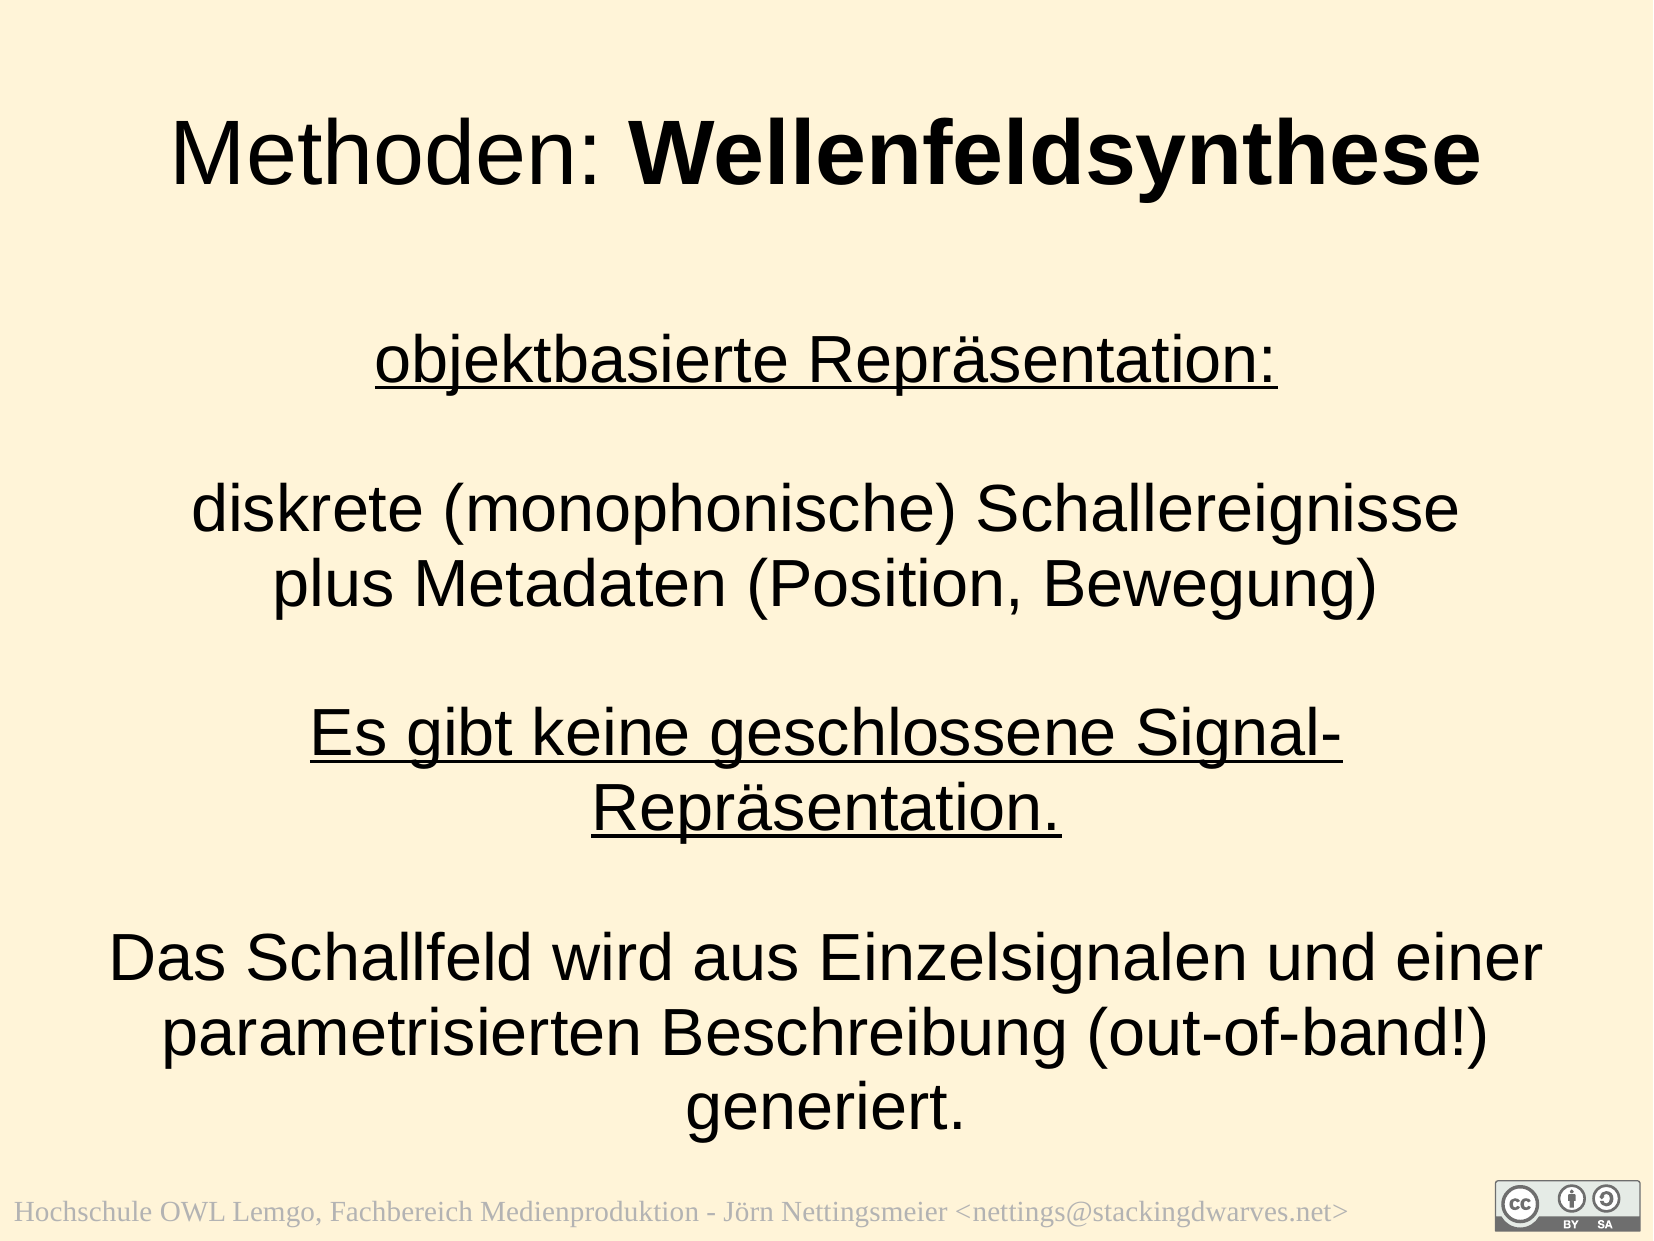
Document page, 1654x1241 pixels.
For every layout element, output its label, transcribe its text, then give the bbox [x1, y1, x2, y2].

text_box objektbasierte Repräsentation: diskrete (monophonische) Schallereignisse plus Metadaten (Position, Bewegung) Es gibt keine geschlossene Signal-Repräsentation. Das Schallfeld wird aus Einzelsignalen und einer parametrisierten Beschreibung (out-of-band!) generiert. [82, 225, 1571, 1241]
title Methoden: Wellenfeldsynthese [82, 49, 1571, 225]
